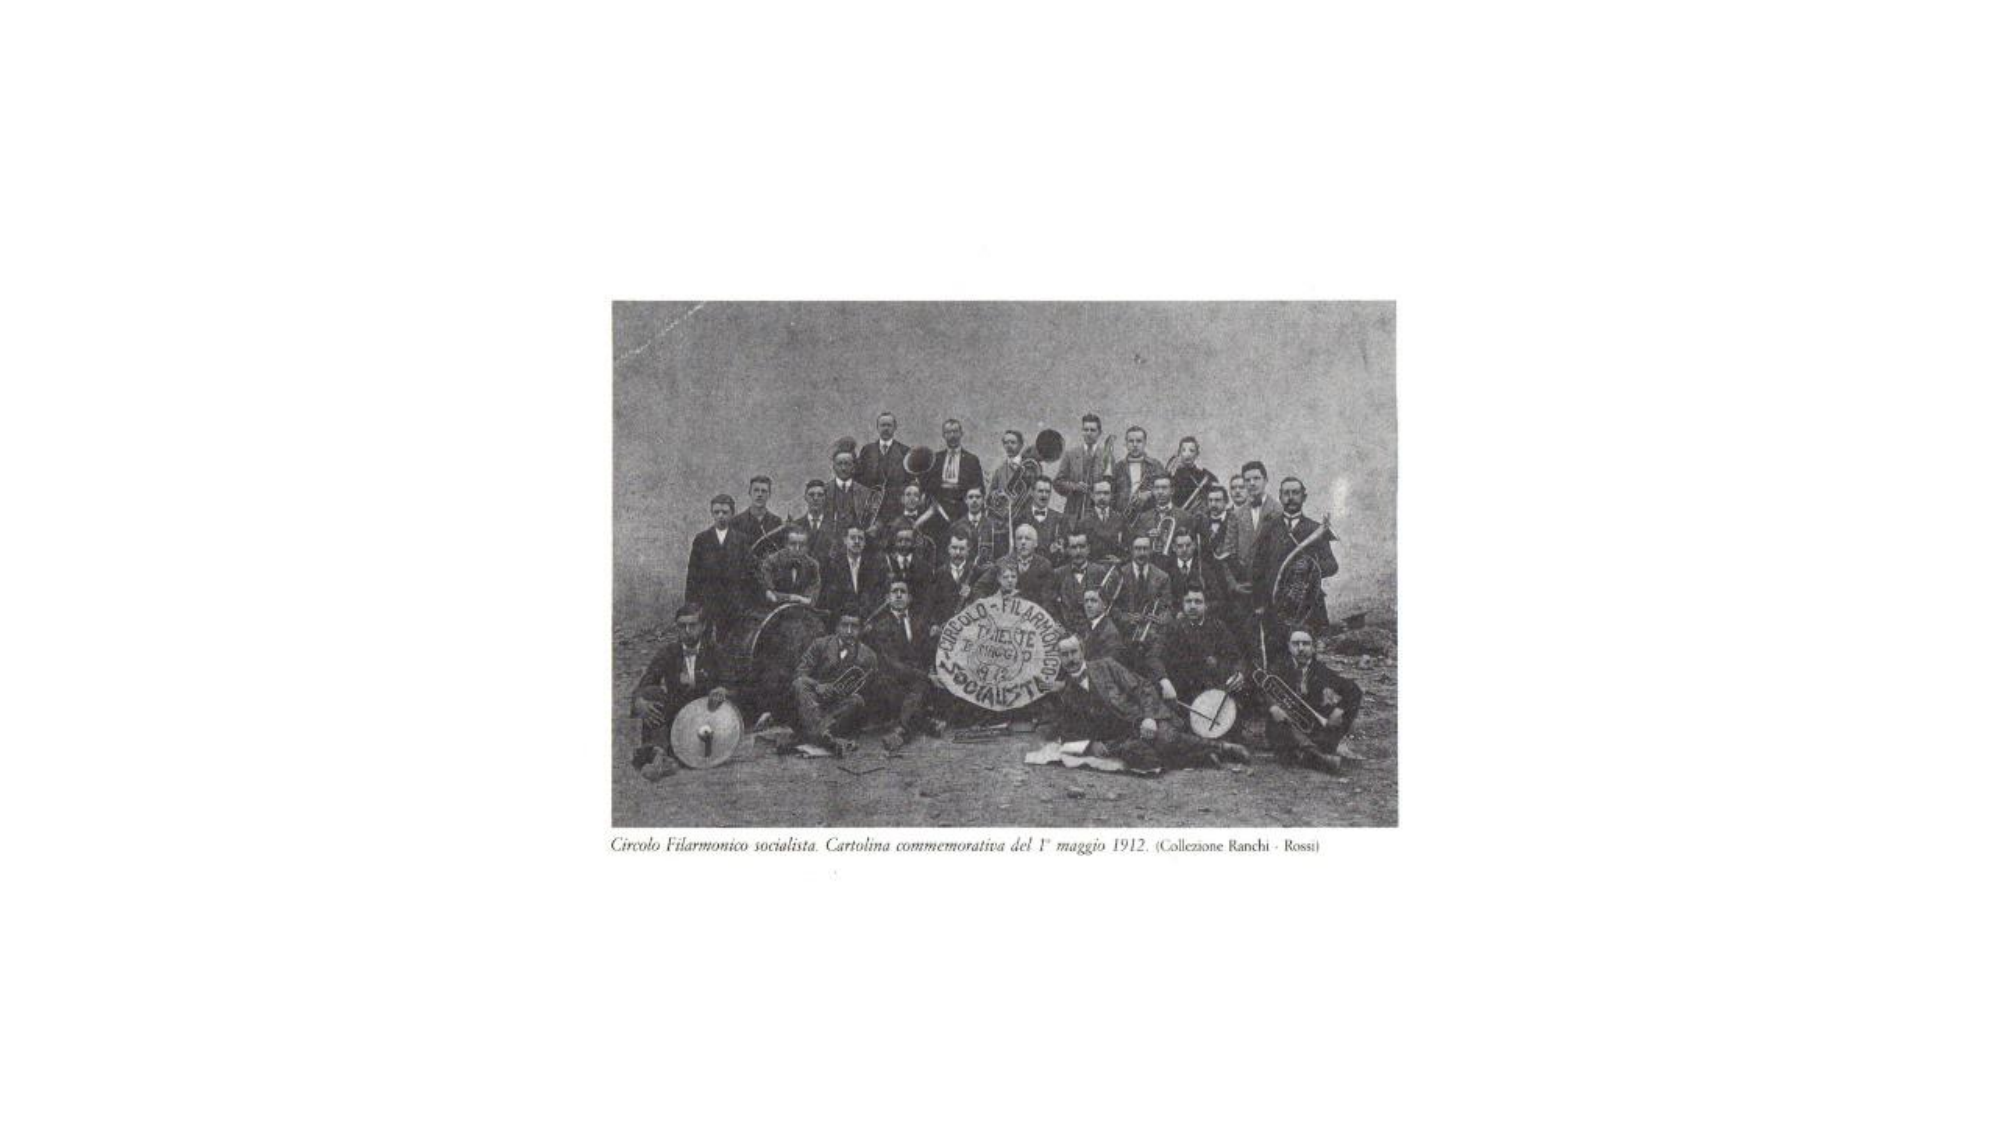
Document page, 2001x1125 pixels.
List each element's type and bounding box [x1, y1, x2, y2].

picture [554, 220, 1462, 892]
